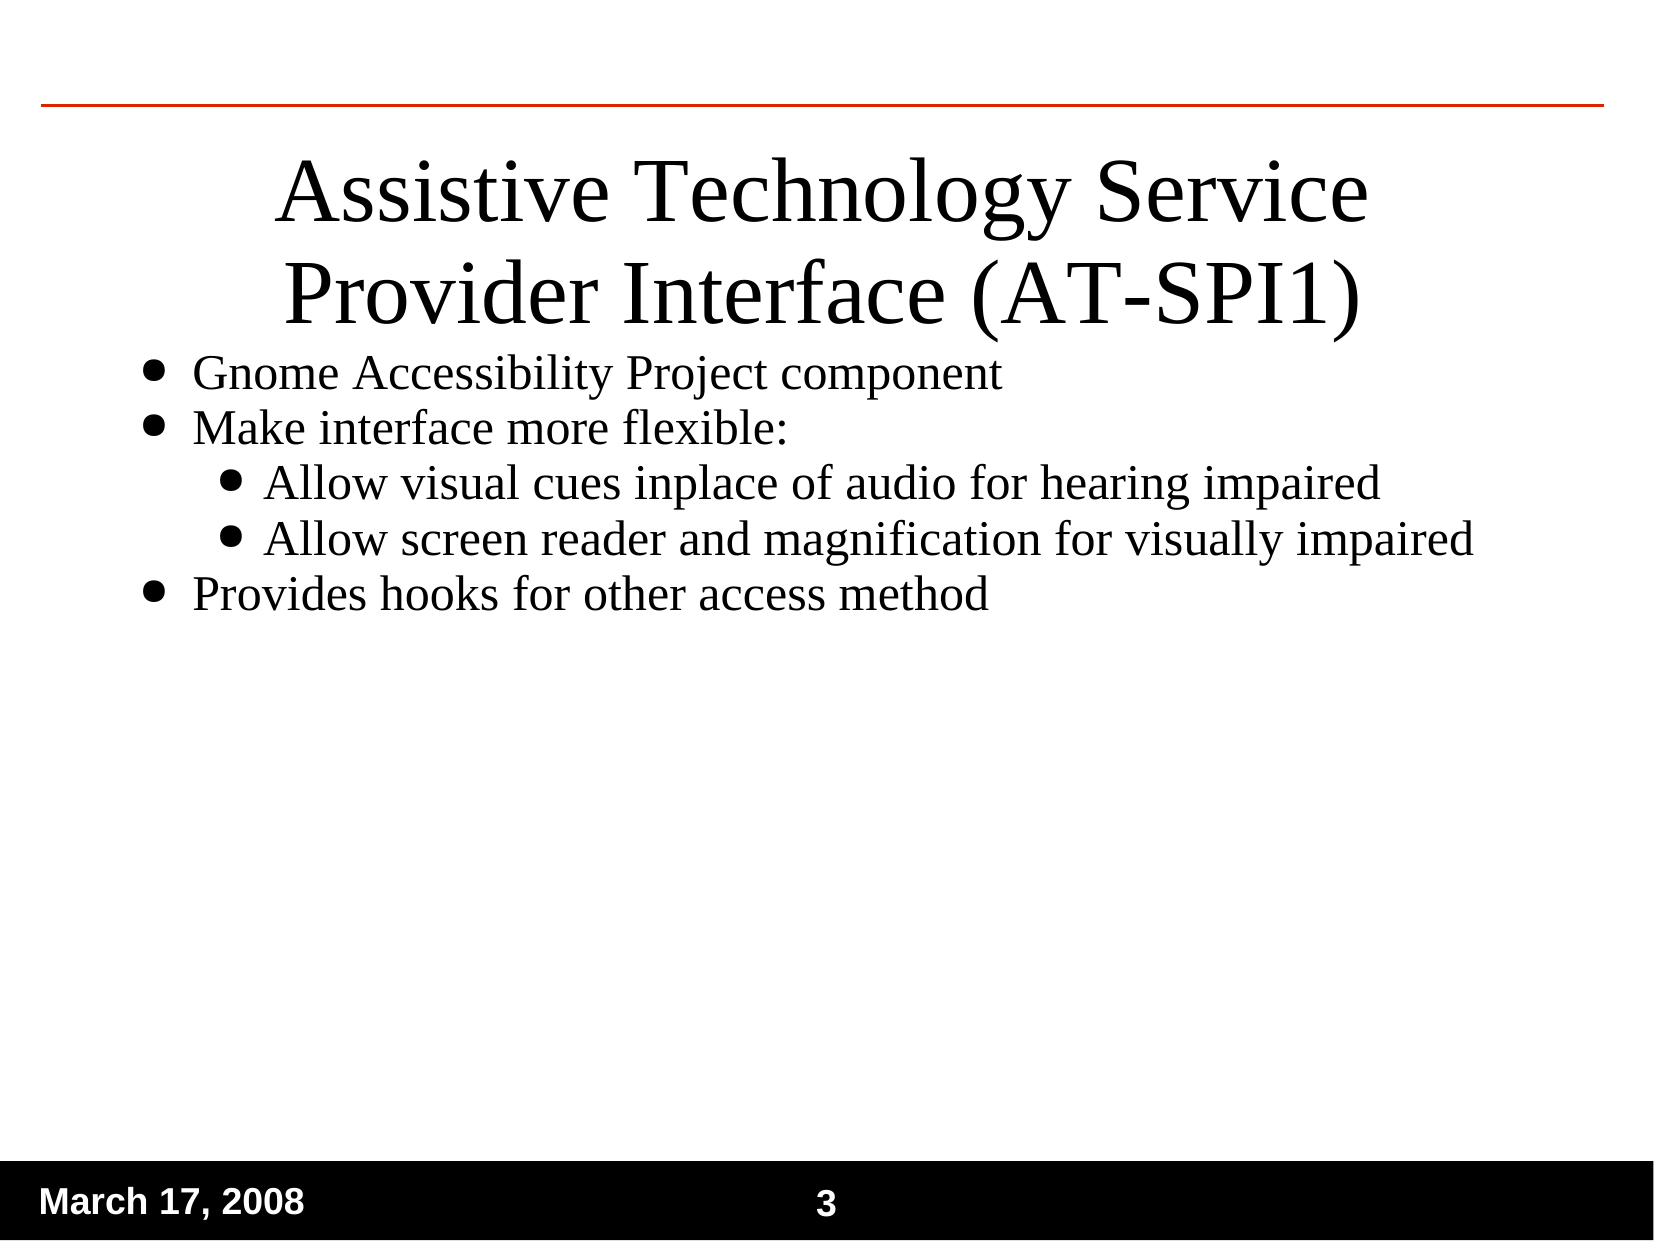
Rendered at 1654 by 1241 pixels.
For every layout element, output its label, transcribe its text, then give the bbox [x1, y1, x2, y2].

list Gnome Accessibility Project component Make interface more flexible: Allow visual cues inplace of audio for hearing impaired Allow screen reader and magnification for visually impaired Provides hooks for other access method [121, 344, 1534, 1127]
title Assistive Technology Service Provider Interface (AT-SPI1) [117, 130, 1530, 353]
